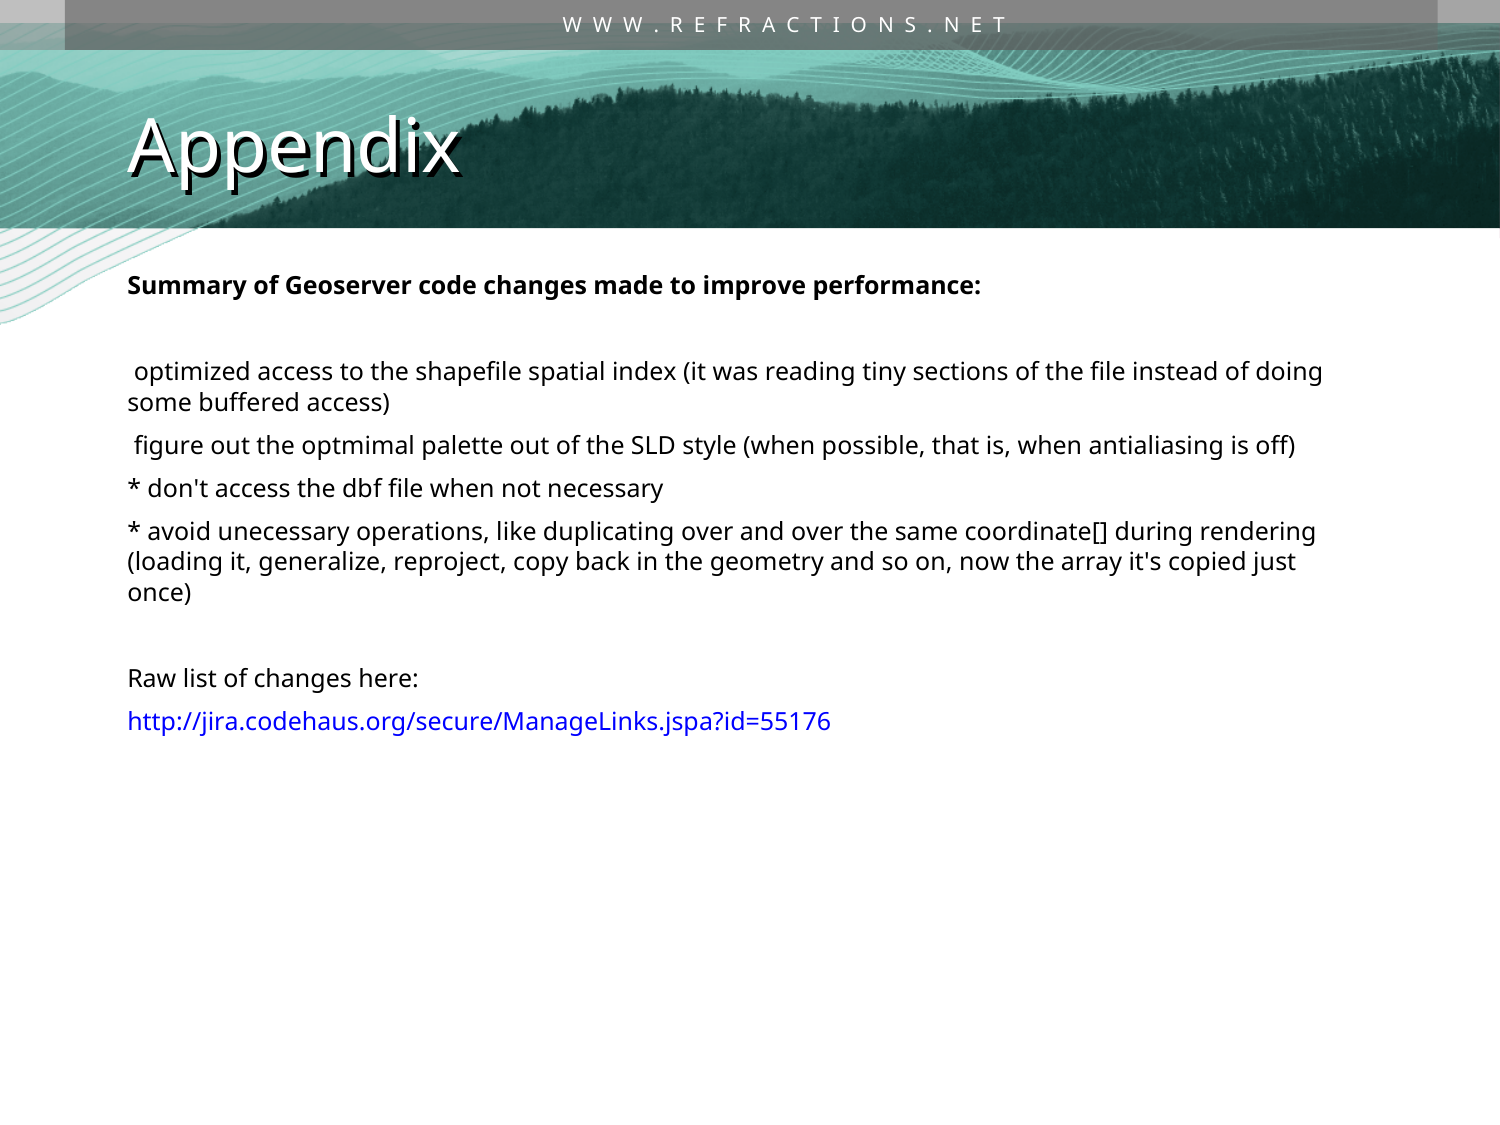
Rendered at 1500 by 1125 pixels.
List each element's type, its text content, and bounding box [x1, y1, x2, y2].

picture [0, 50, 1500, 325]
title Appendix [112, 62, 1388, 226]
text_box Summary of Geoserver code changes made to improve performance: optimized access to the shapefile spatial index (it was reading tiny sections of the file instead of doing some buffered access) figure out the optmimal palette out of the SLD style (when possible, that is, when antialiasing is off) * don't access the dbf file when not necessary * avoid unecessary operations, like duplicating over and over the same coordinate[] during rendering (loading it, generalize, reproject, copy back in the geometry and so on, now the array it's copied just once) Raw list of changes here: http://jira.codehaus.org/secure/ManageLinks.jspa?id=55176 [112, 262, 1351, 1124]
